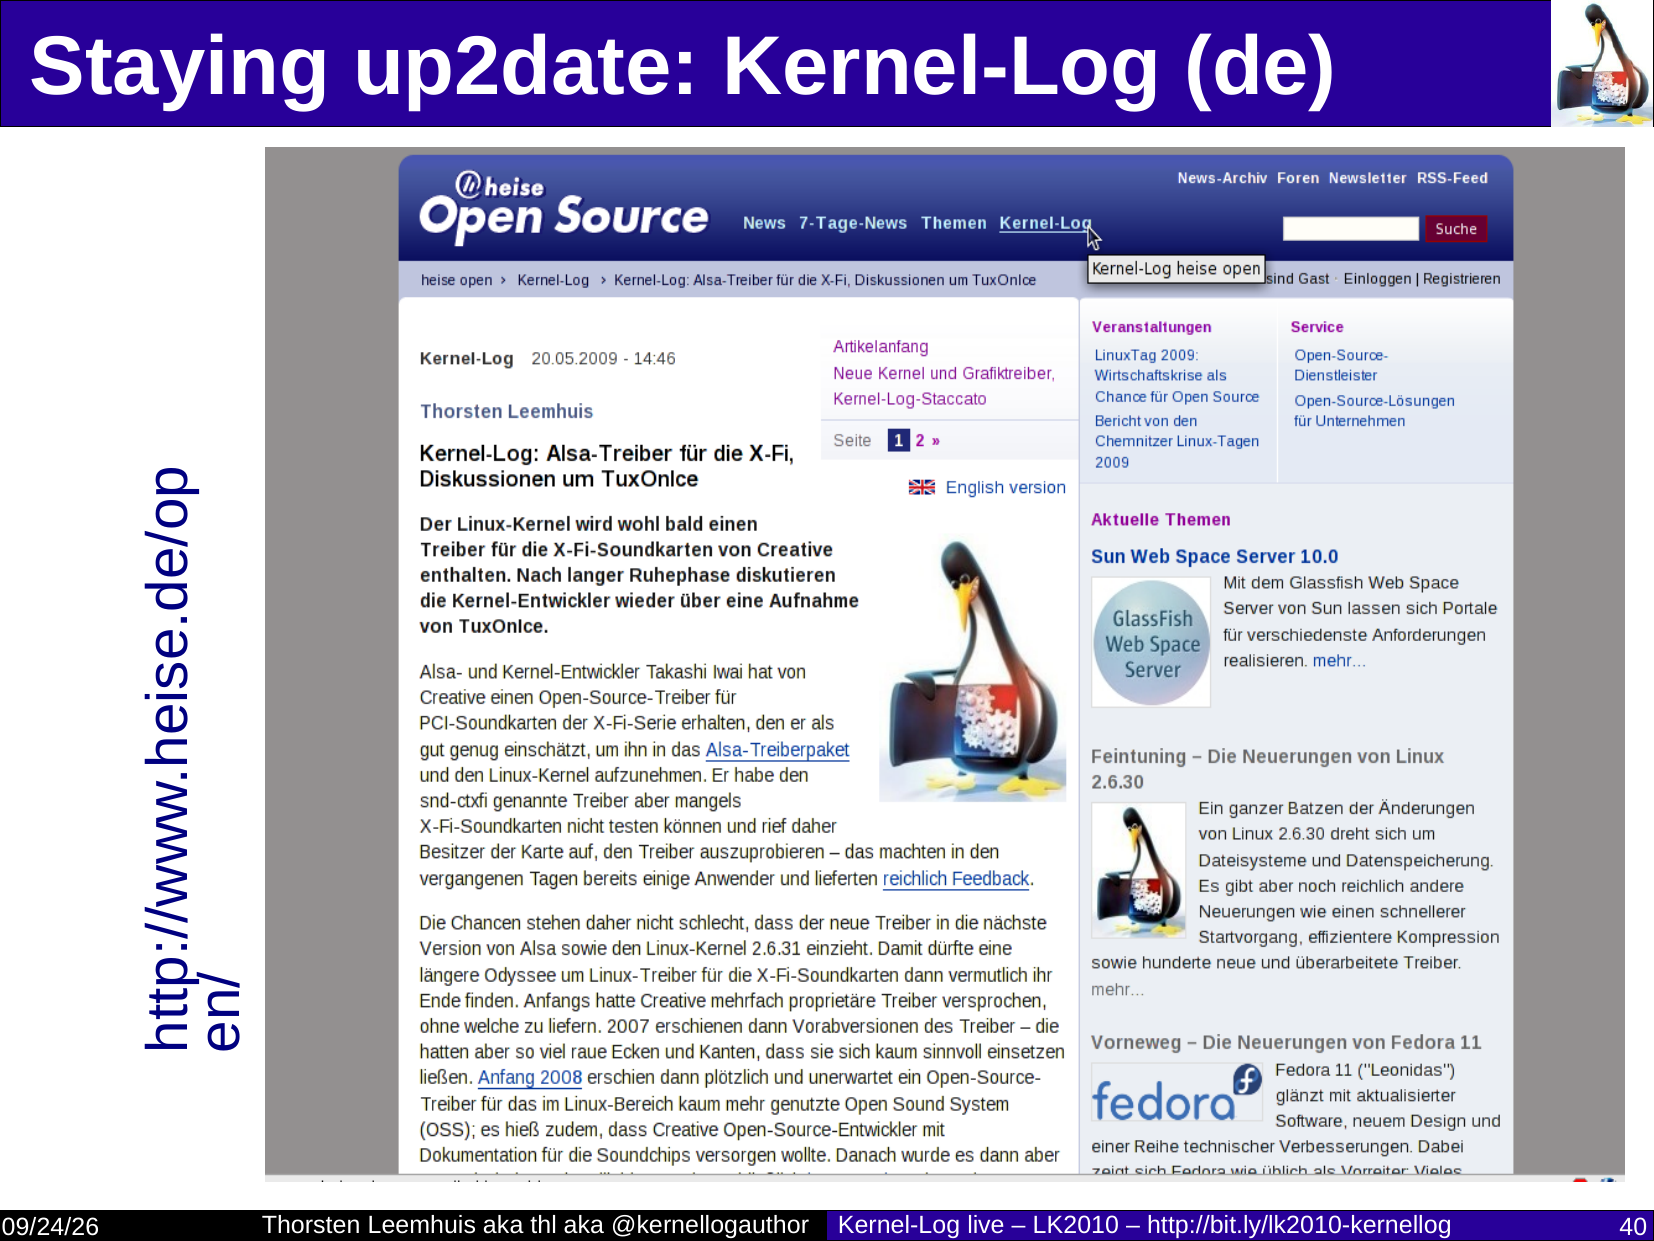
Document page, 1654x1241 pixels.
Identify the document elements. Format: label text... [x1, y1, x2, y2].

text_box http://www.heise.de/open/ [126, 442, 207, 1069]
picture [265, 147, 1625, 1182]
picture [1551, 0, 1653, 127]
title Staying up2date: Kernel-Log (de) [29, 19, 1535, 113]
